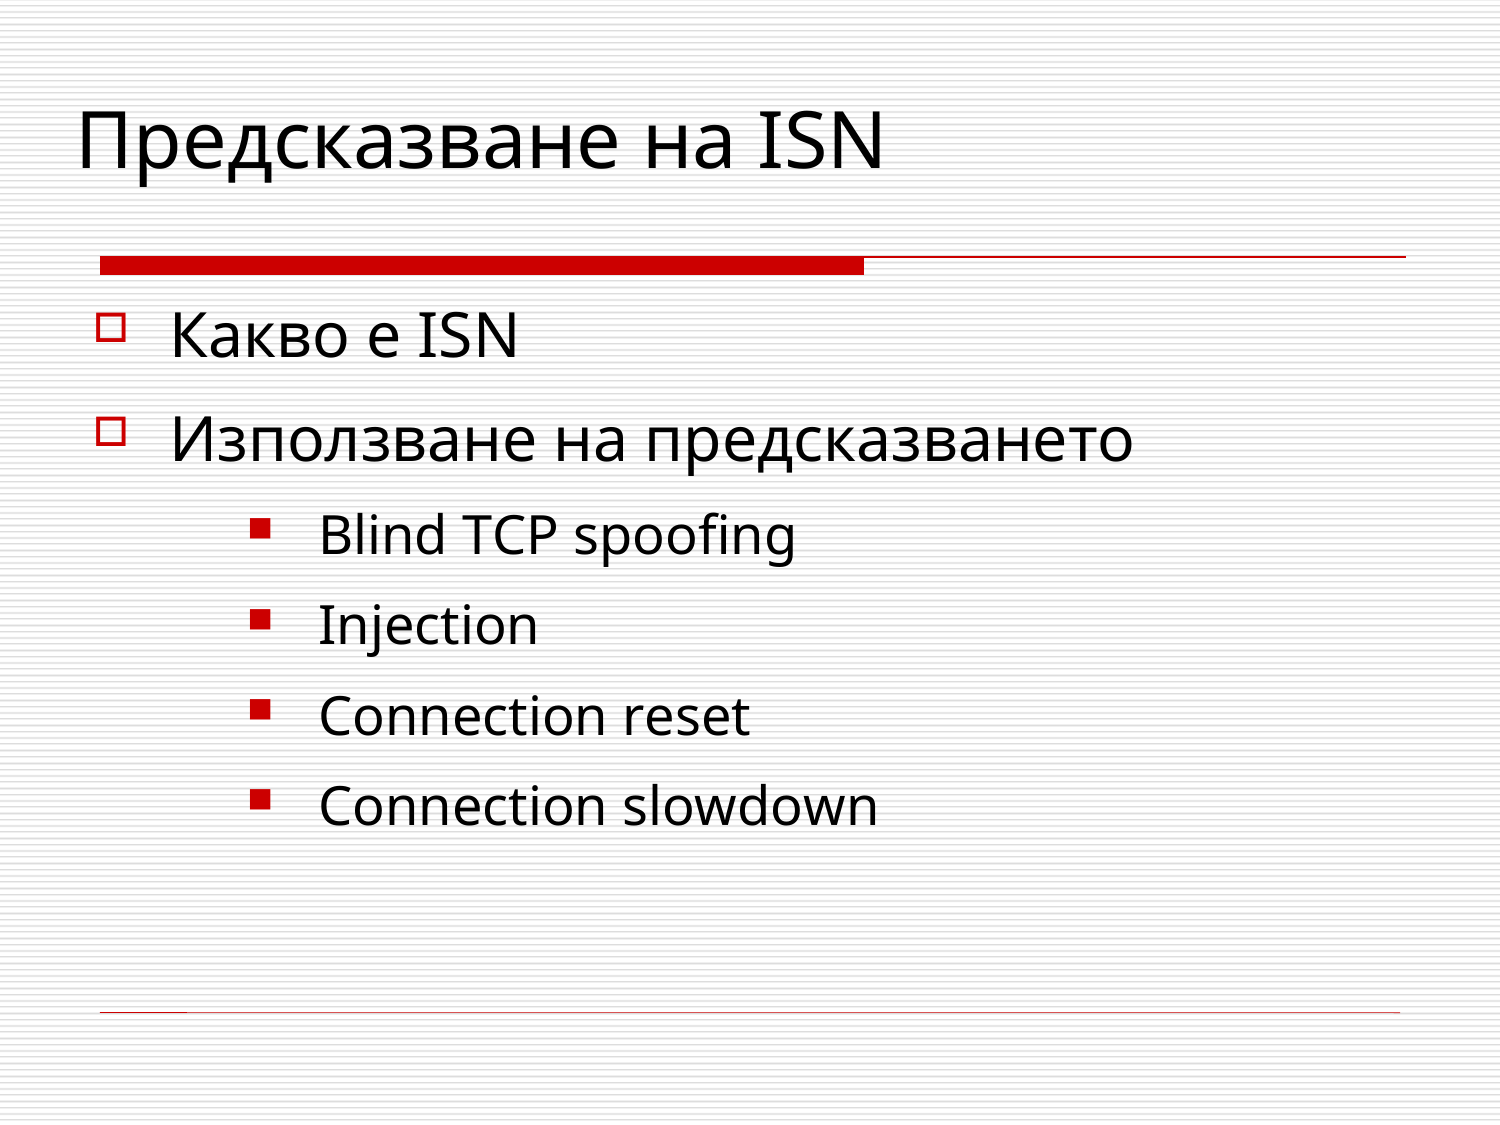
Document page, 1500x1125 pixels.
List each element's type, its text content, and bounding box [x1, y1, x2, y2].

picture [0, 0, 1500, 1125]
list Какво е ISN Използване на предсказването Blind TCP spoofing Injection Connection reset Connection slowdown [92, 287, 1405, 988]
title Предсказване на ISN [75, 29, 1388, 243]
